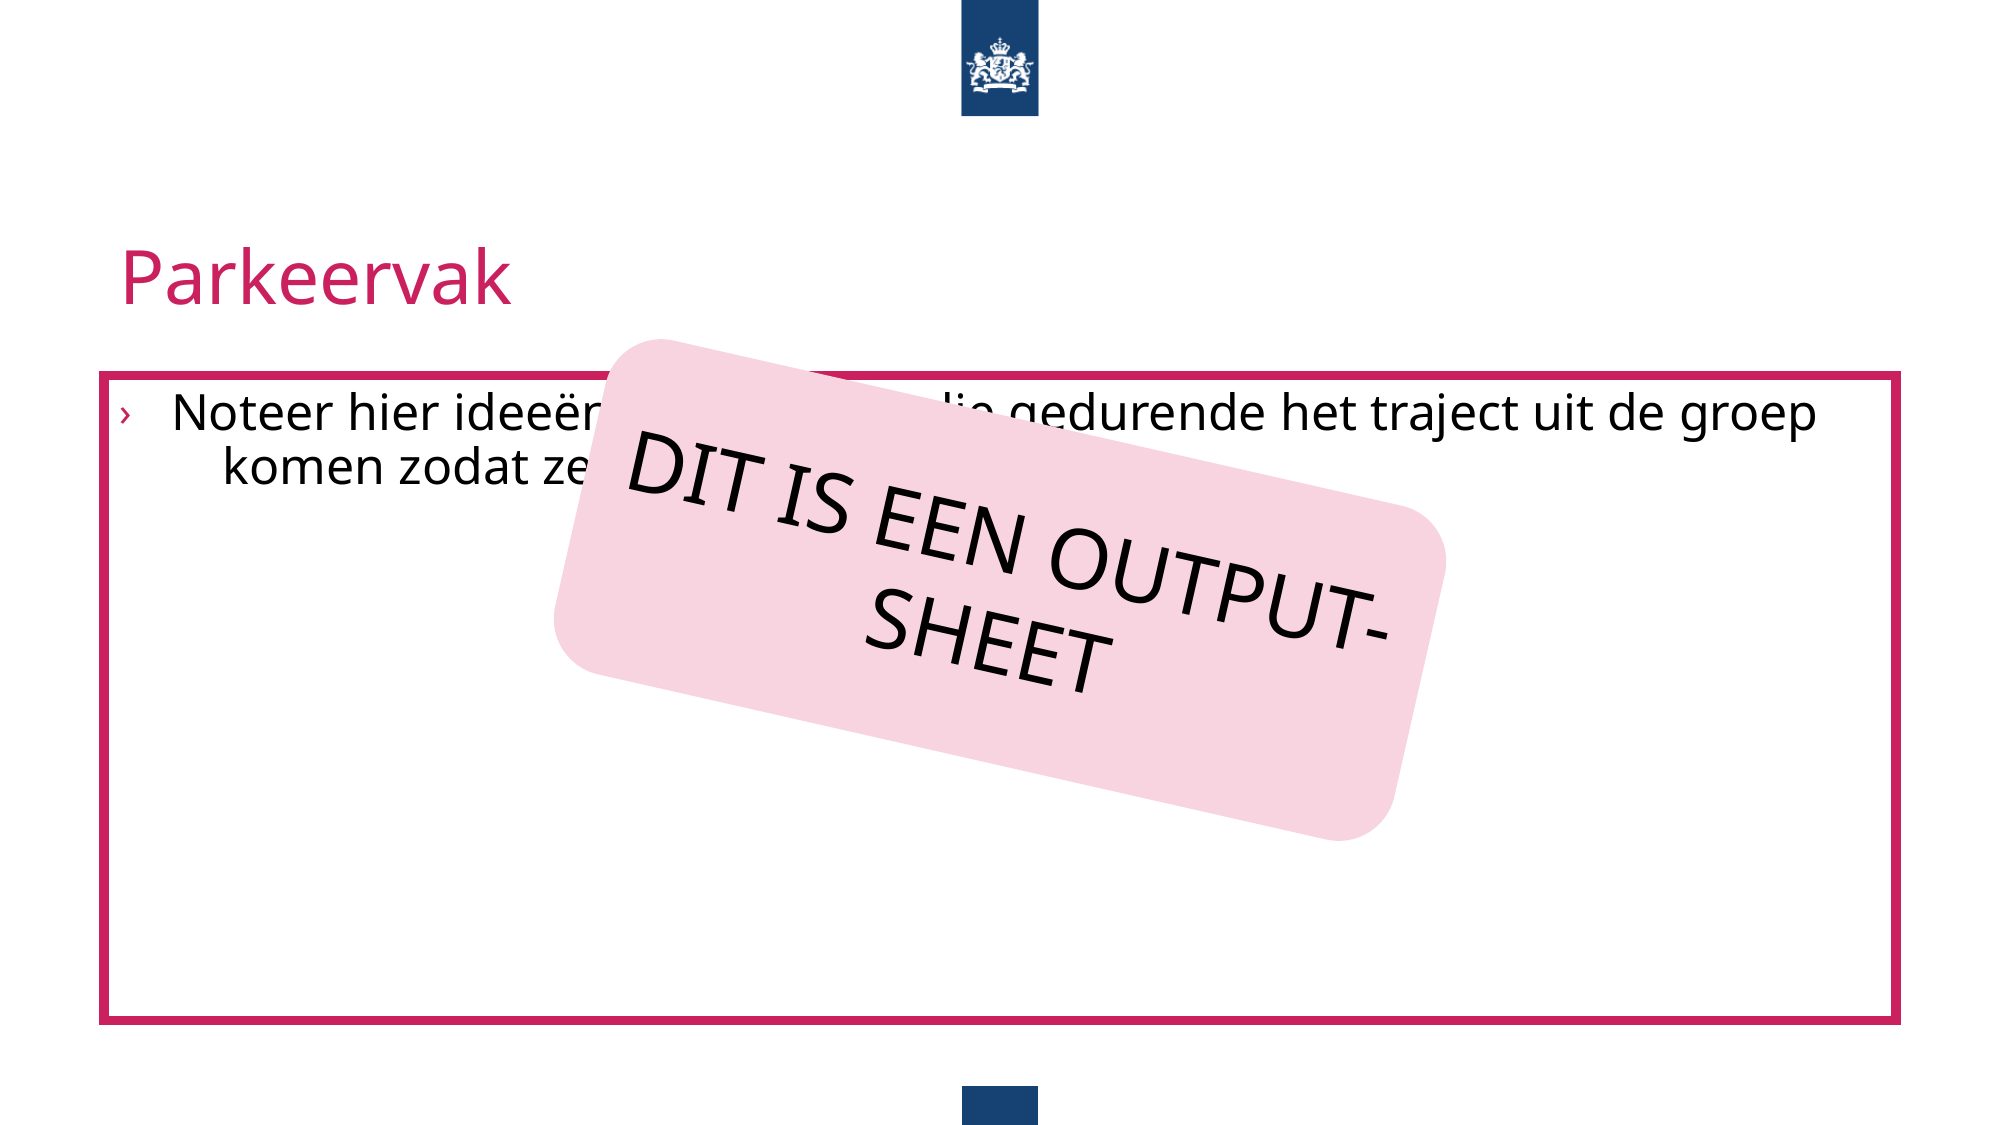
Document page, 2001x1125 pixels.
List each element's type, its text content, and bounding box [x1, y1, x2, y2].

list Noteer hier ideeën en inzichten die gedurende het traject uit de groep komen zodat ze niet vergeten worden. [104, 375, 1897, 1021]
title Parkeervak [104, 172, 1897, 329]
text_box DIT IS EEN OUTPUT-SHEET [553, 339, 1447, 841]
